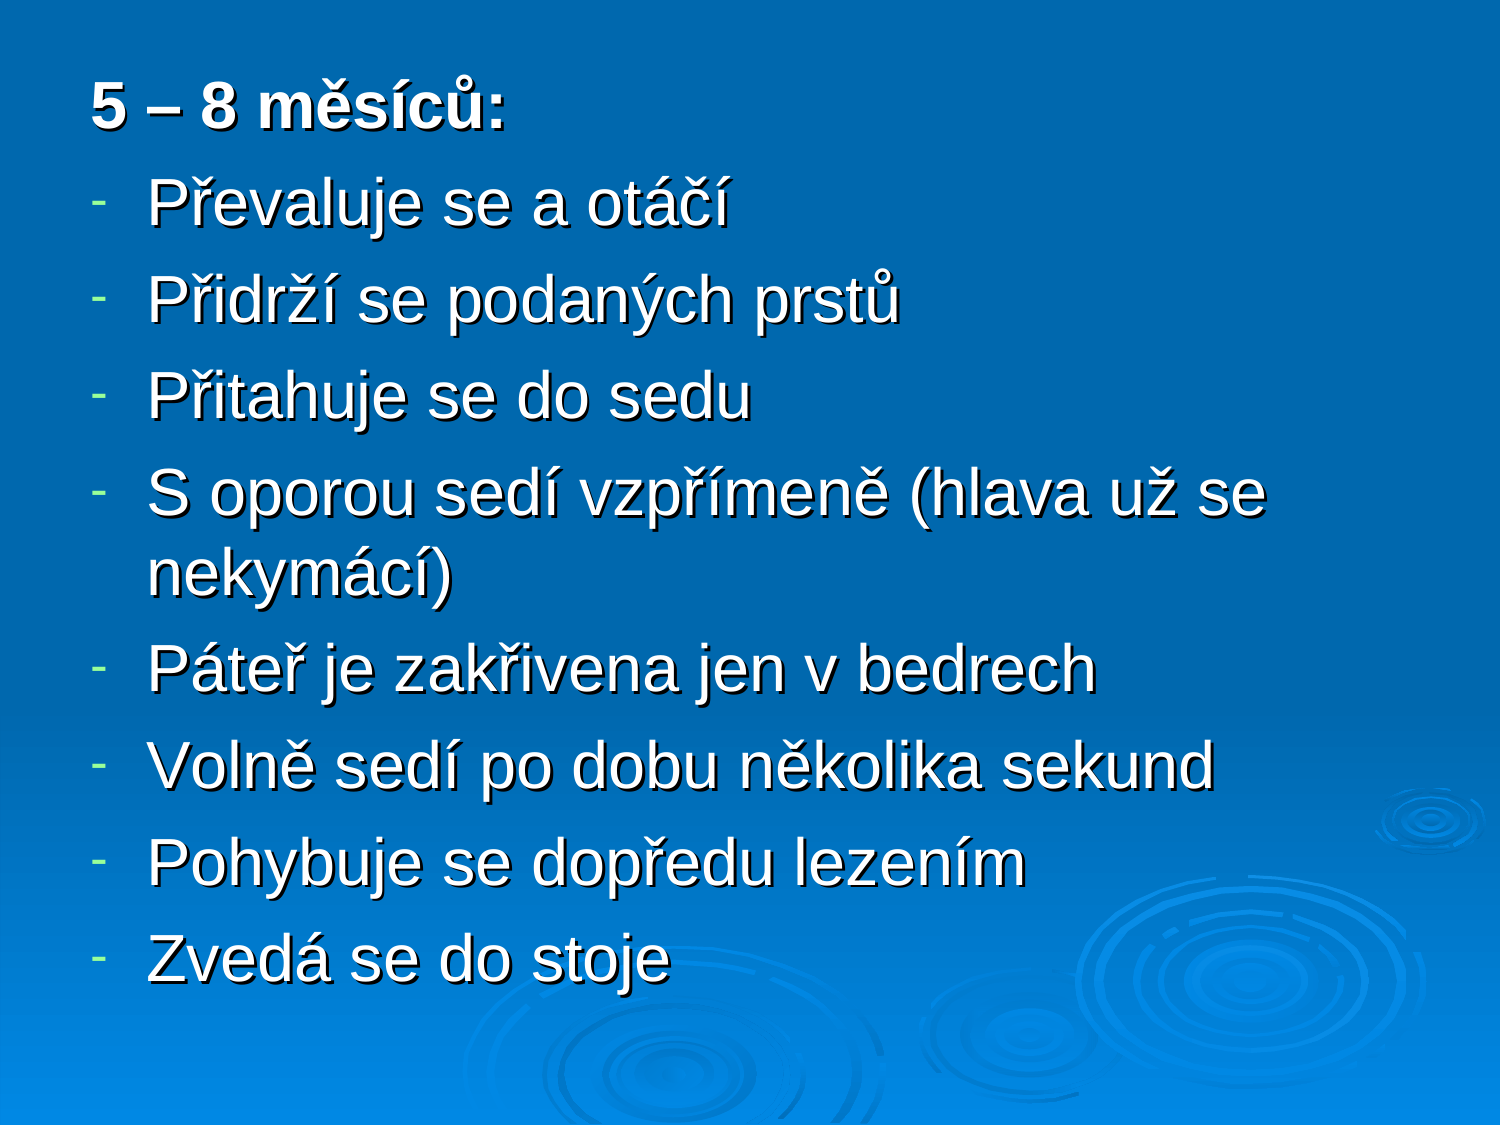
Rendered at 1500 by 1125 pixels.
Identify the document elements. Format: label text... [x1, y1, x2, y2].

list 5 – 8 měsíců: Převaluje se a otáčí Přidrží se podaných prstů Přitahuje se do sedu S oporou sedí vzpřímeně (hlava už se nekymácí) Páteř je zakřivena jen v bedrech Volně sedí po dobu několika sekund Pohybuje se dopředu lezením Zvedá se do stoje [75, 54, 1426, 1005]
